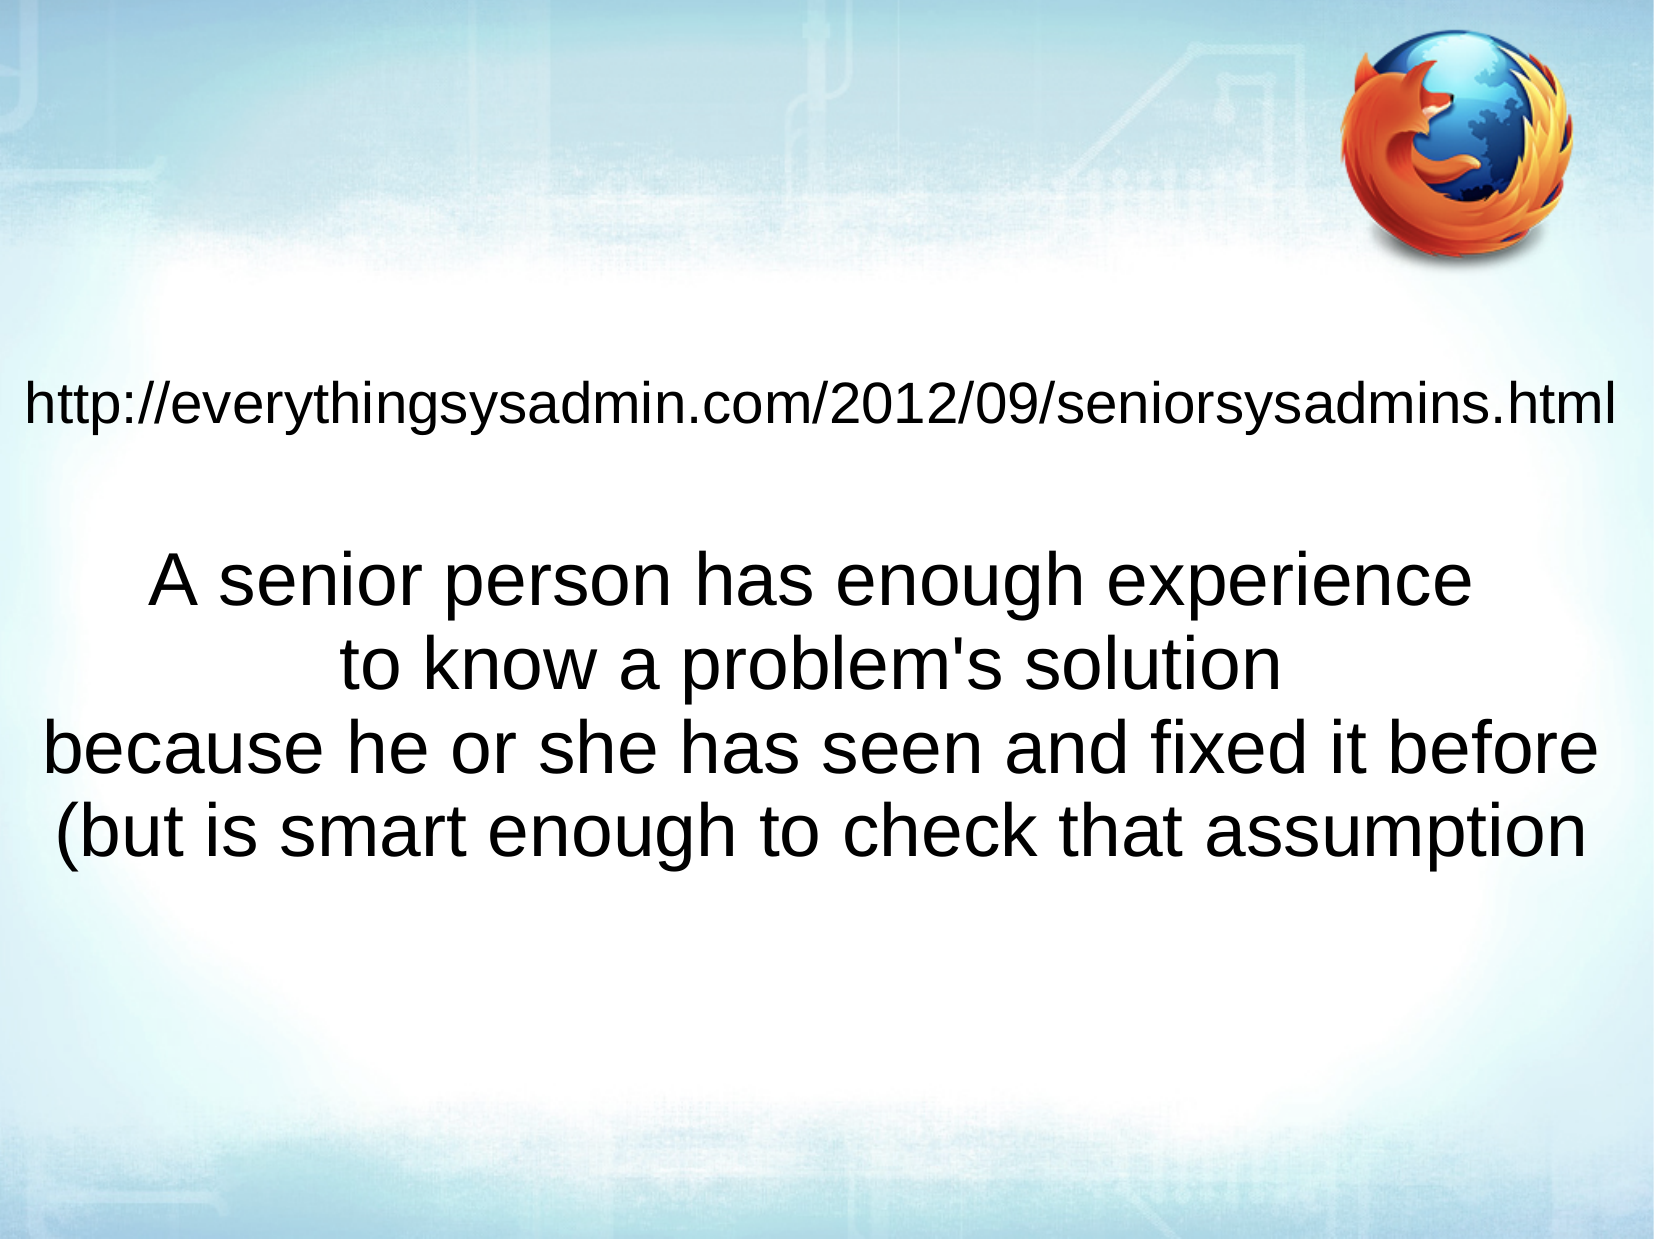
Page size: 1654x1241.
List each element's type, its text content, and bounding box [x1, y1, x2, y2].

picture [0, 0, 1654, 1239]
title http://everythingsysadmin.com/2012/09/seniorsysadmins.html A senior person has enough experience to know a problem's solution because he or she has seen and fixed it before (but is smart enough to check that assumption [13, 374, 1630, 961]
